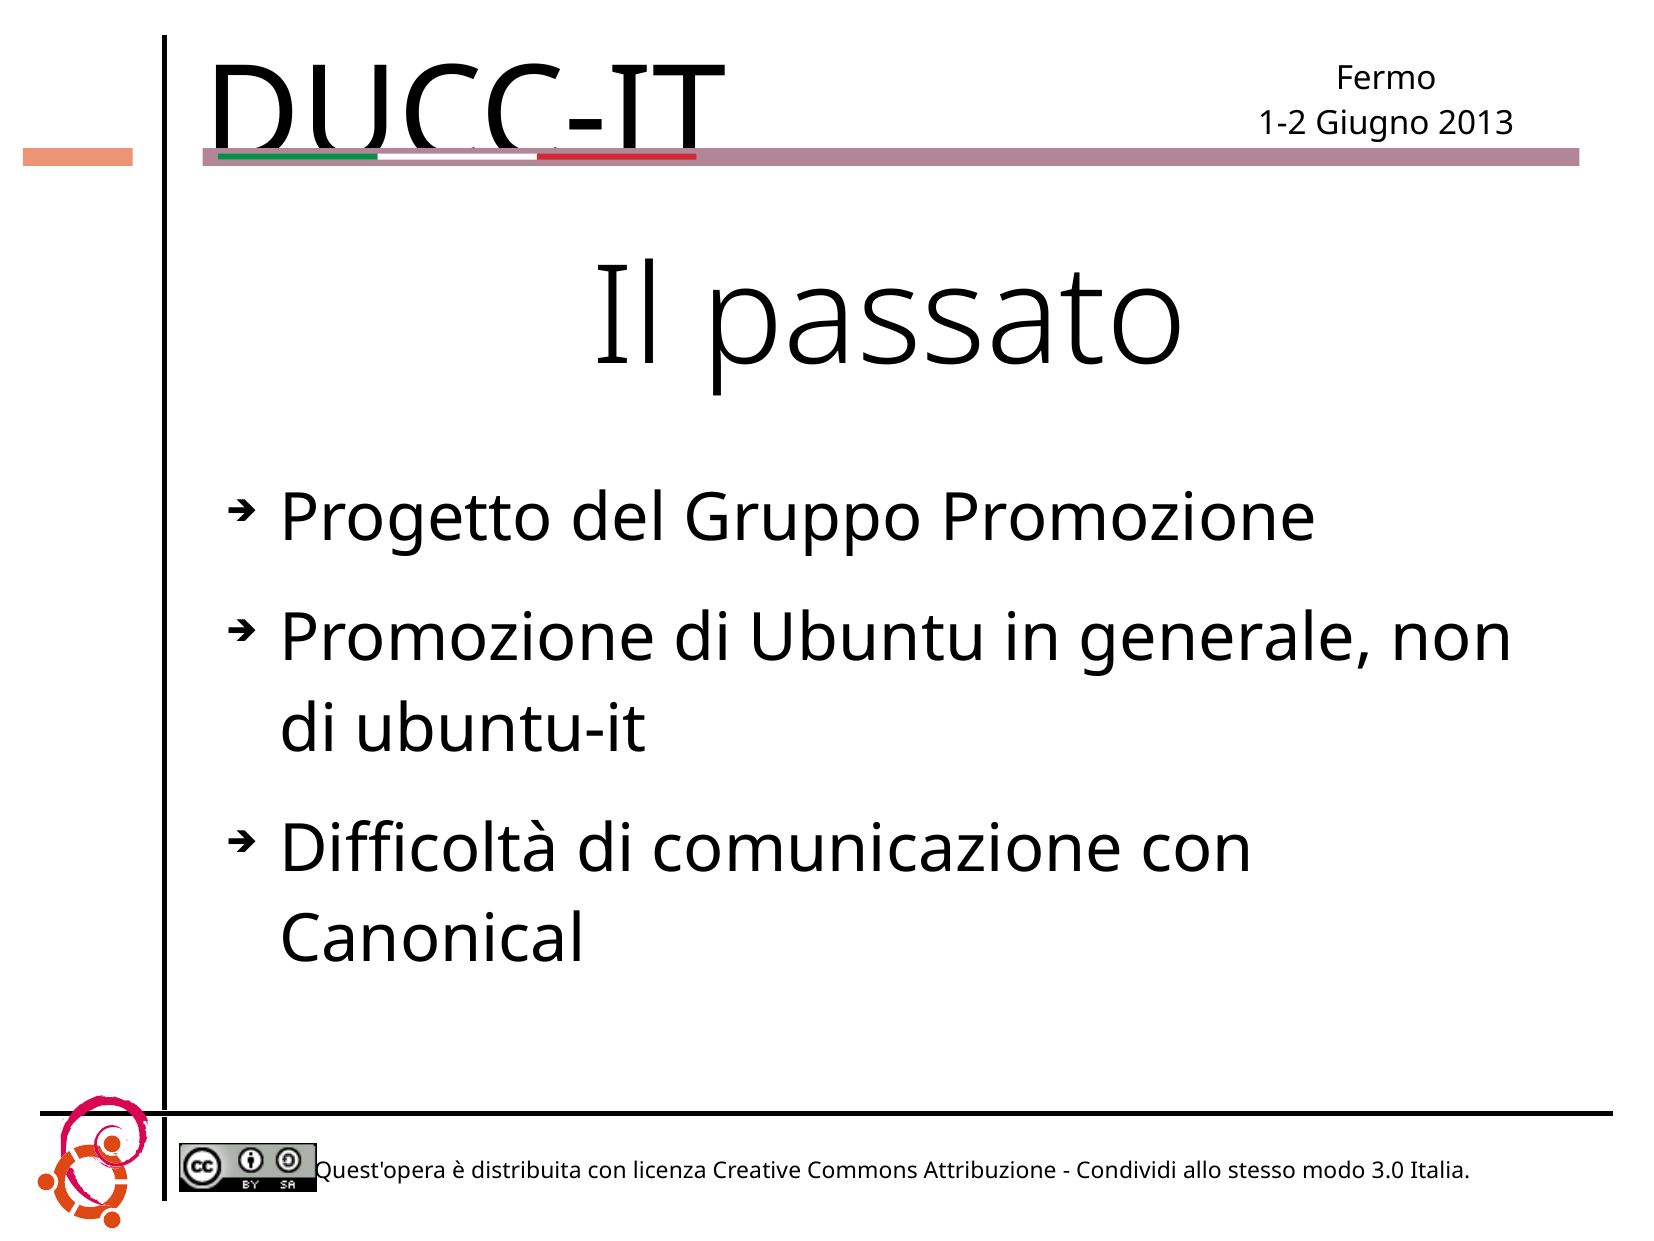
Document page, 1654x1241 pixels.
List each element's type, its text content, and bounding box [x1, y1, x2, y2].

text_box DUCC-IT [188, 10, 715, 175]
text_box [22, 148, 133, 166]
picture [179, 1143, 317, 1192]
text_box [103, 1211, 121, 1229]
list Progetto del Gruppo Promozione Promozione di Ubuntu in generale, non di ubuntu-it Difficoltà di comunicazione con Canonical [208, 468, 1571, 1037]
title Il passato [208, 206, 1571, 415]
text_box Quest'opera è distribuita con licenza Creative Commons Attribuzione - Condividi allo stesso modo 3.0 Italia. [323, 1146, 1464, 1188]
text_box [202, 148, 1580, 166]
text_box Fermo 1-2 Giugno 2013 [1243, 46, 1519, 136]
text_box [39, 34, 1614, 1220]
text_box [37, 1173, 55, 1191]
